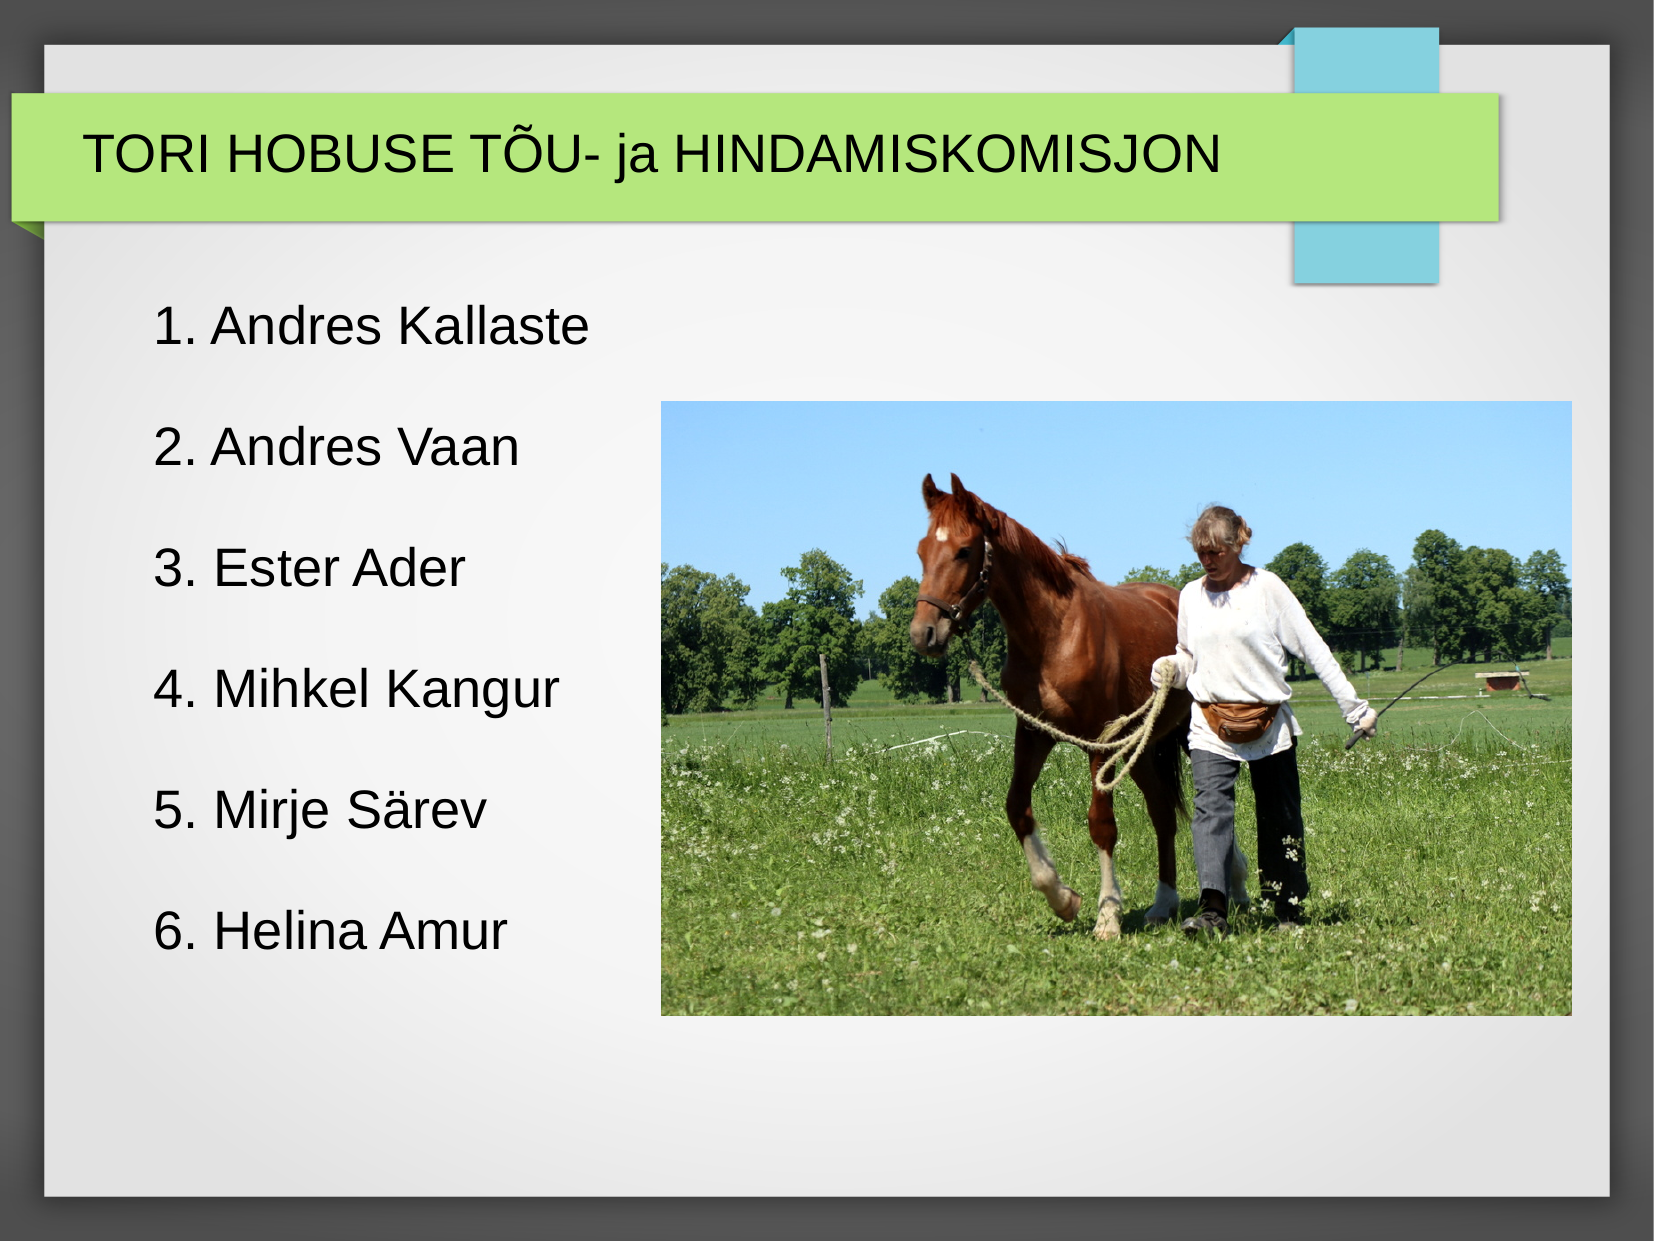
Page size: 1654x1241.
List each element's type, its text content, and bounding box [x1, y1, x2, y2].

picture [0, 0, 1654, 1241]
list 1. Andres Kallaste 2. Andres Vaan 3. Ester Ader 4. Mihkel Kangur 5. Mirje Särev 6. Helina Amur [82, 295, 809, 1015]
title TORI HOBUSE TÕU- ja HINDAMISKOMISJON [82, 94, 1264, 213]
